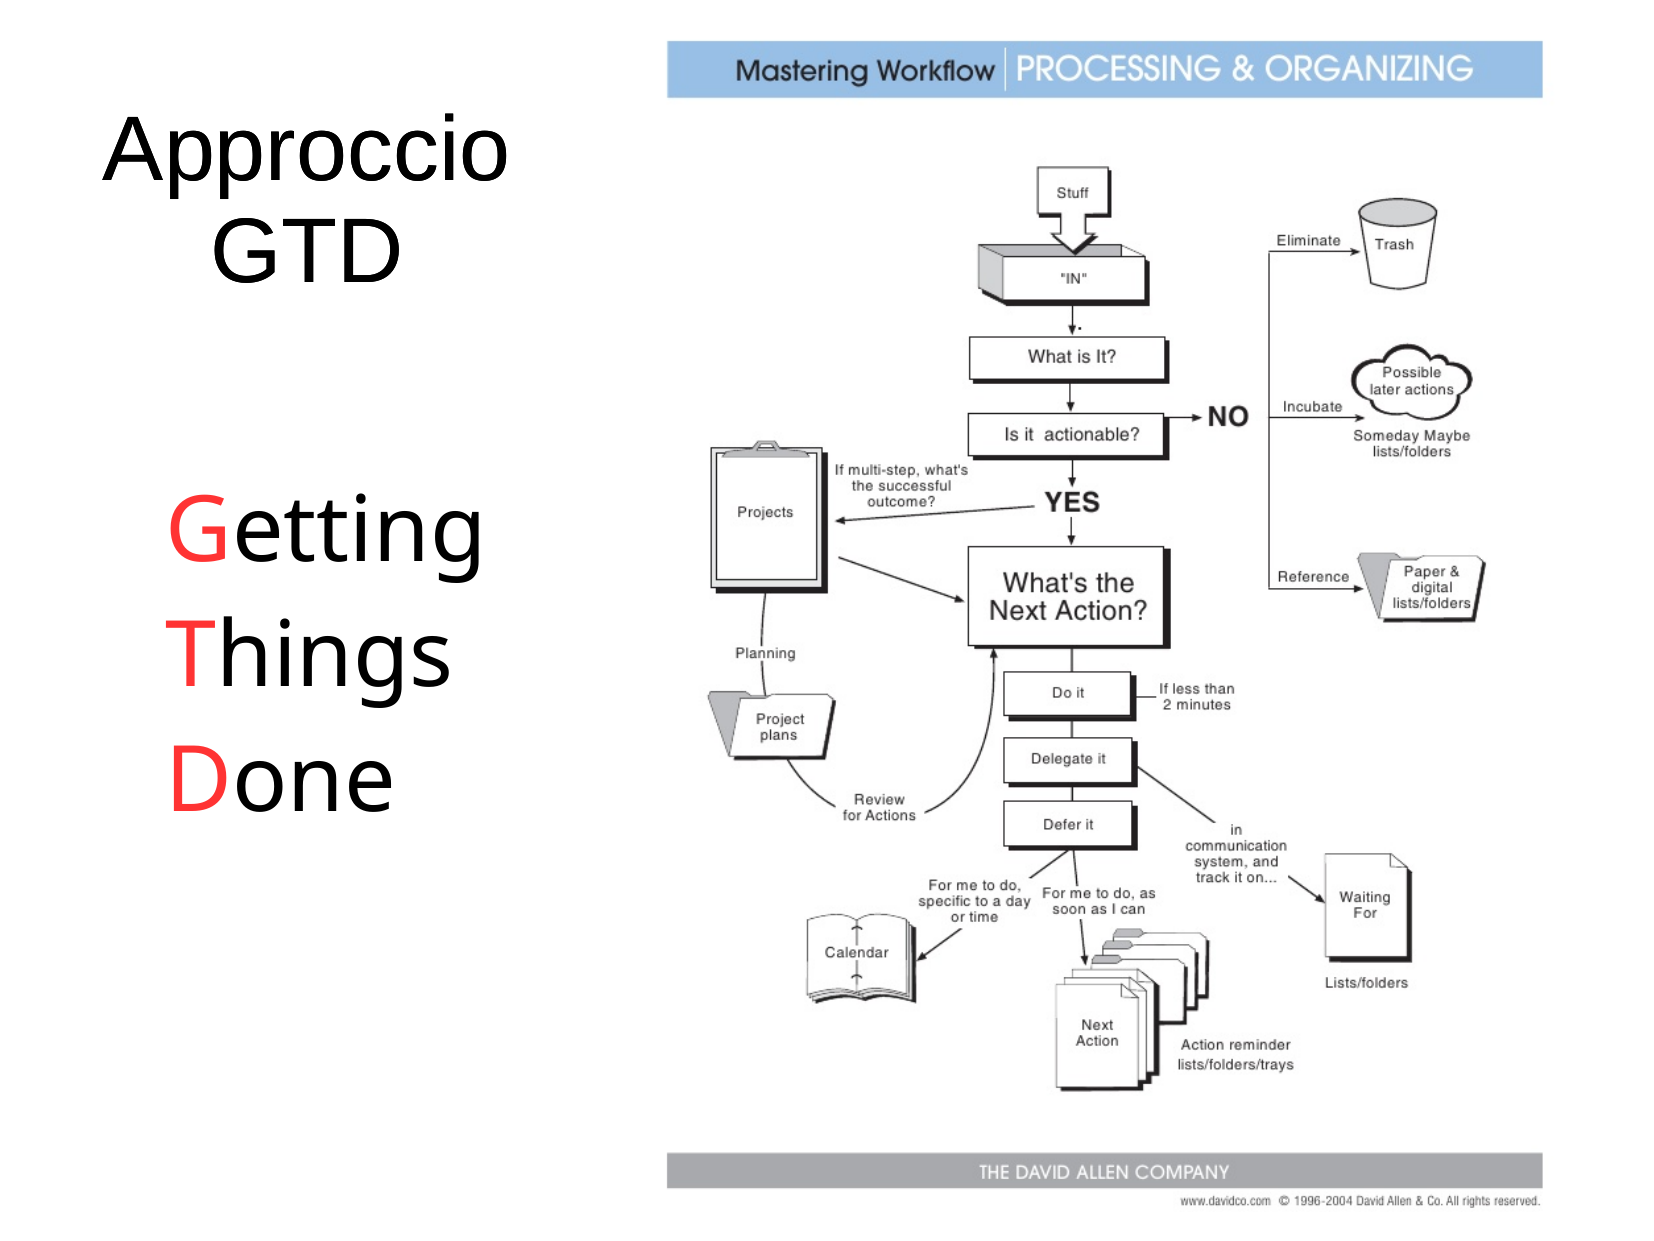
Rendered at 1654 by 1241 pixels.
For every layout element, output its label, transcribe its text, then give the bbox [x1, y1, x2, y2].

title Approccio GTD [82, 49, 532, 556]
picture [625, 0, 1585, 1241]
title Getting Things Done [165, 475, 615, 1077]
